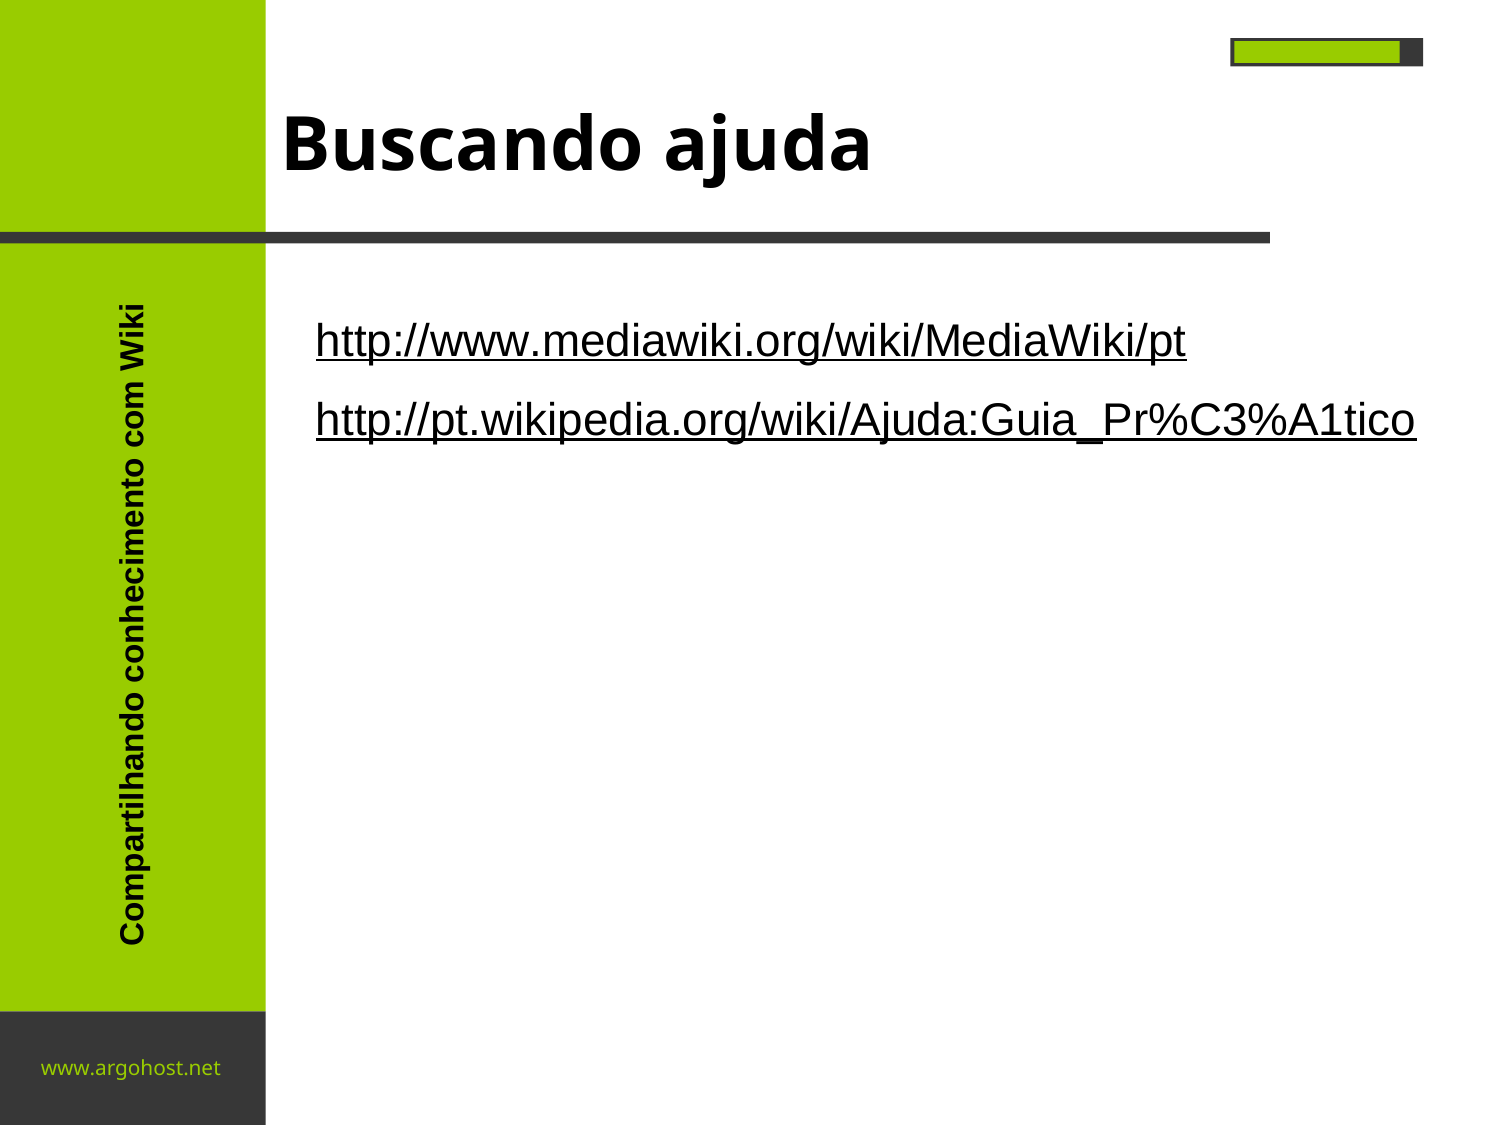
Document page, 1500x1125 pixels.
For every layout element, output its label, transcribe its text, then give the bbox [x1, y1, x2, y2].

text_box [1230, 38, 1424, 67]
text_box http://www.mediawiki.org/wiki/MediaWiki/pt http://pt.wikipedia.org/wiki/Ajuda:Guia_Pr%C3%A1tico [301, 302, 1459, 612]
text_box [0, 0, 1270, 1125]
text_box Buscando ajuda [265, 88, 1353, 194]
text_box www.argohost.net [26, 1046, 236, 1088]
text_box Compartilhando conhecimento com Wiki [100, 279, 160, 971]
